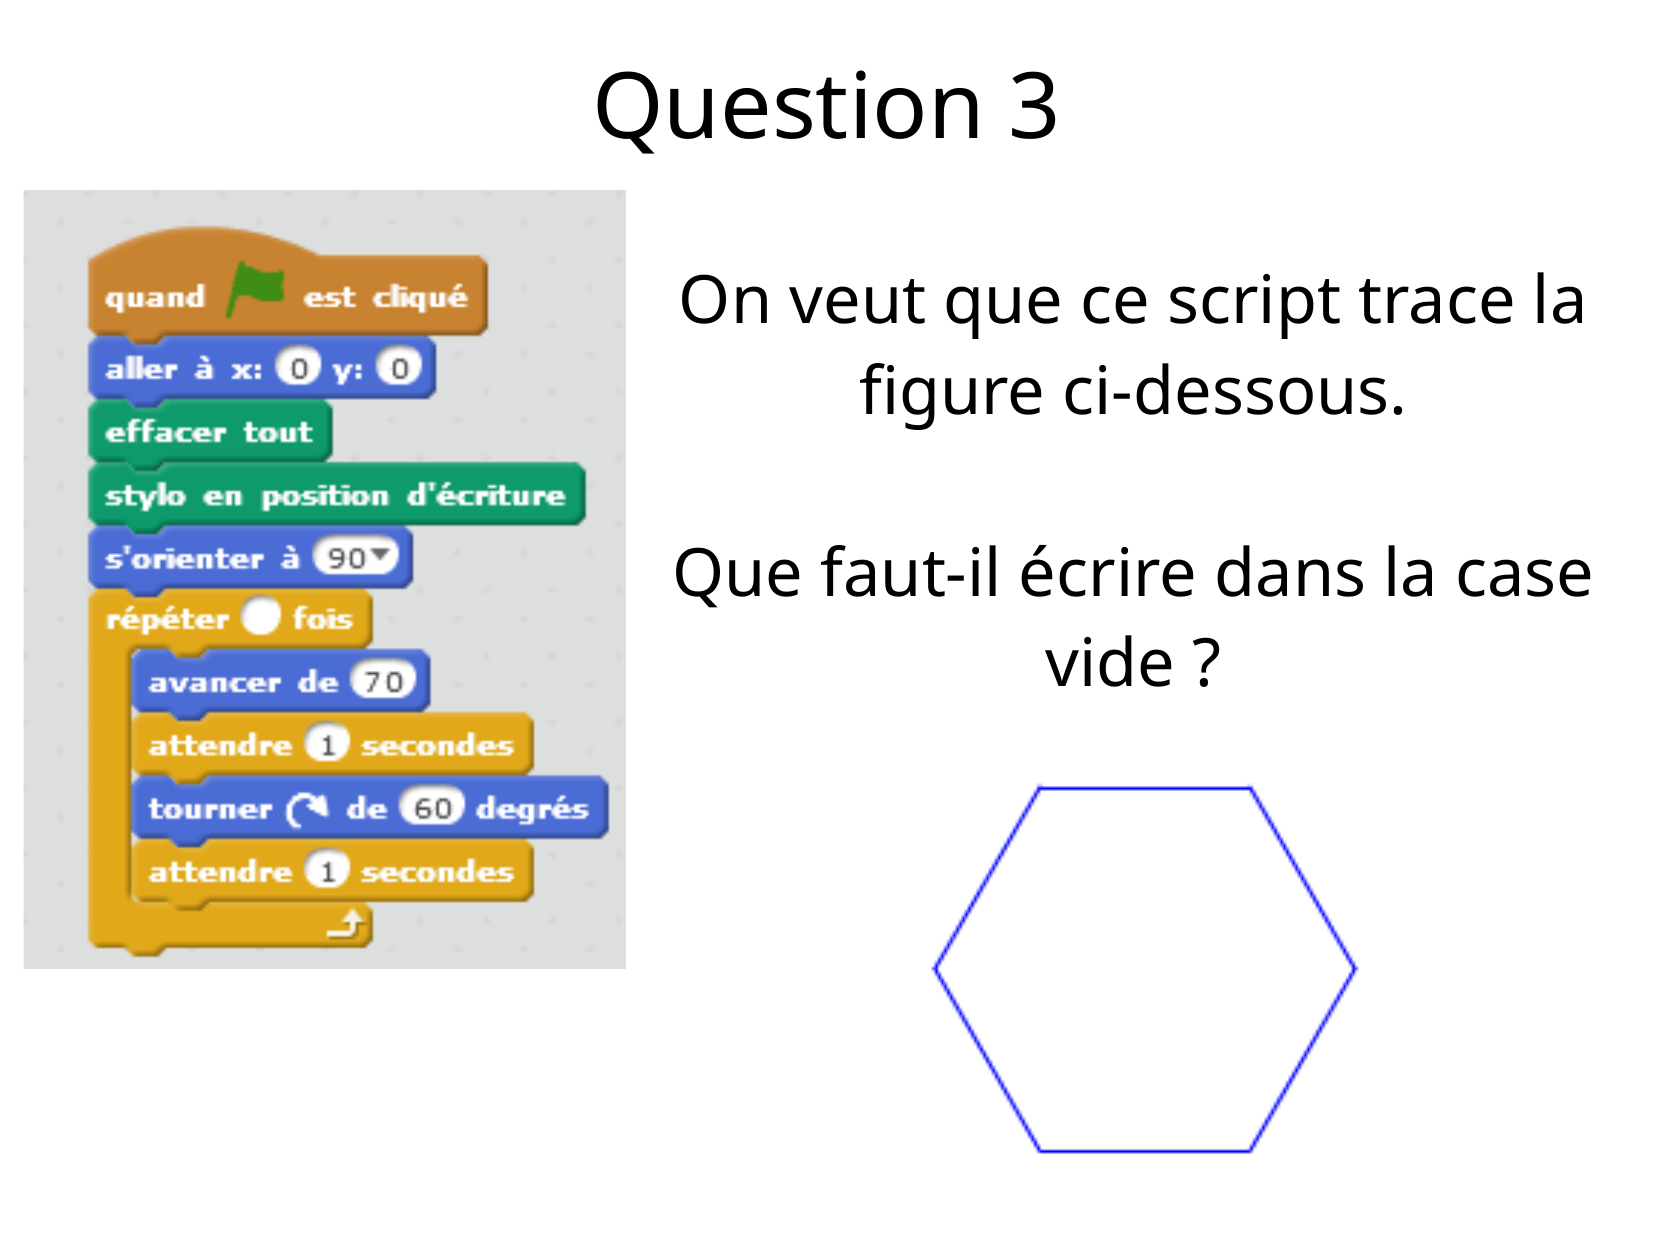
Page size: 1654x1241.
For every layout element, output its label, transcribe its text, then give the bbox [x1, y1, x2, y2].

subtitle On veut que ce script trace la figure ci-dessous. Que faut-il écrire dans la case vide ? [626, 276, 1642, 682]
title Question 3 [82, 0, 1571, 208]
picture [897, 722, 1392, 1190]
picture [23, 190, 626, 969]
